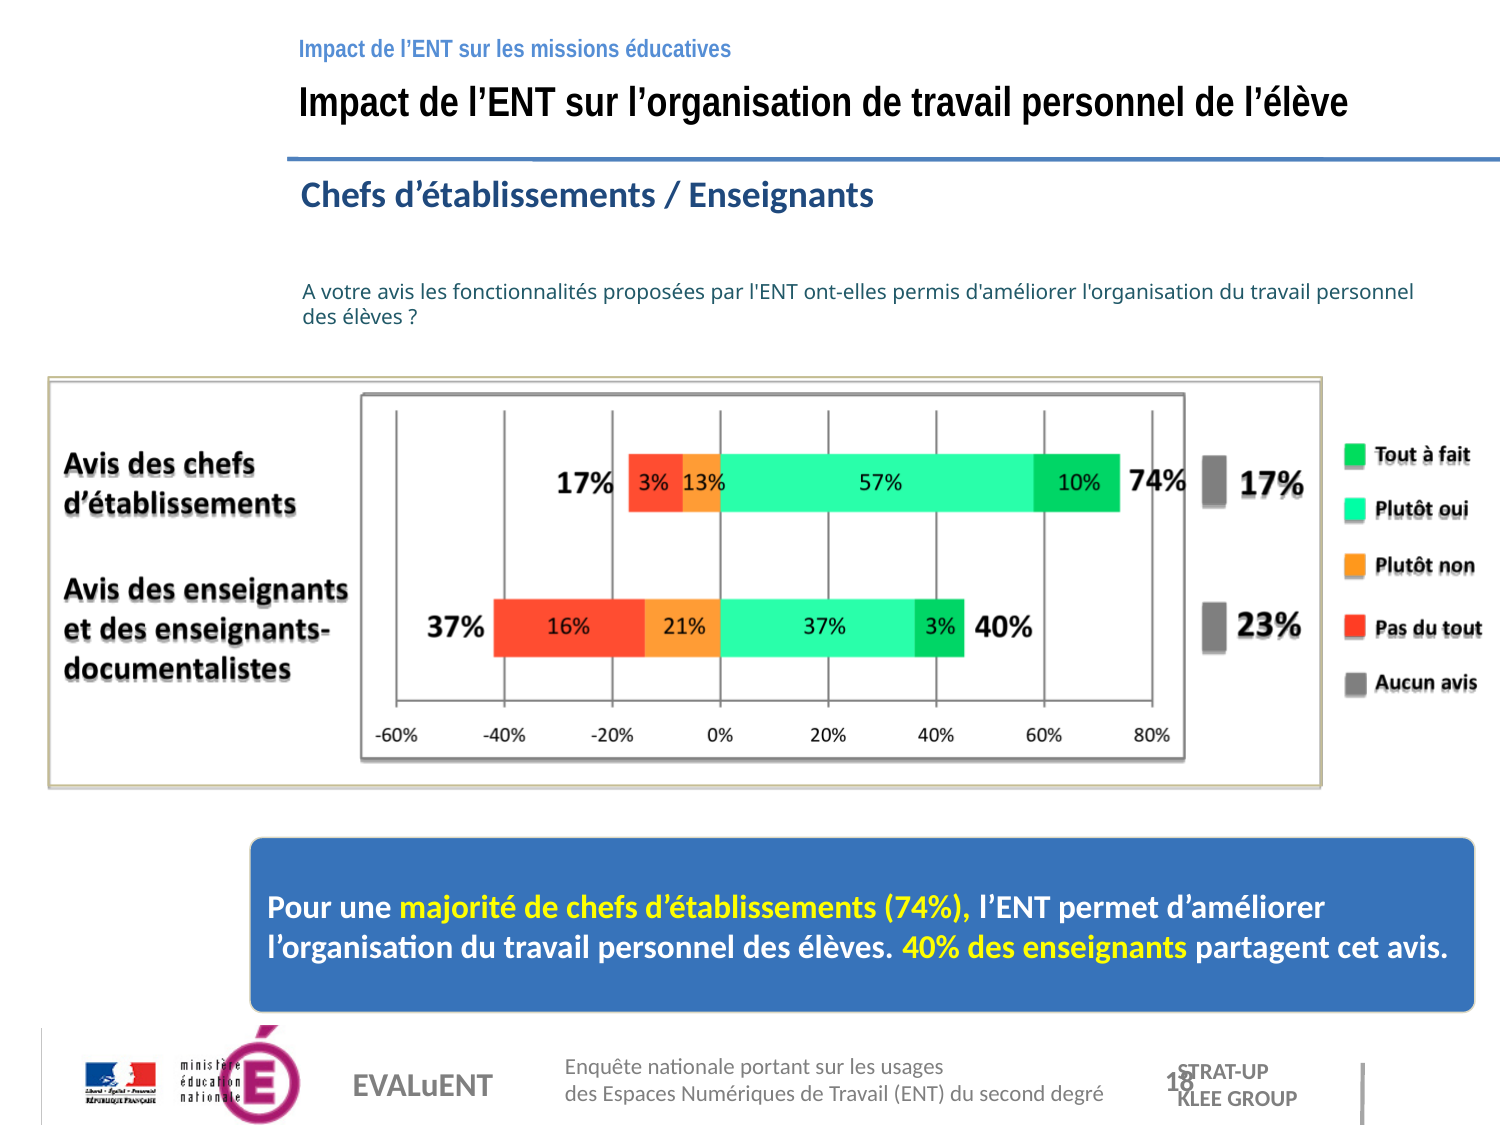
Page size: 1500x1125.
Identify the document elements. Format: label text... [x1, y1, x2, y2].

text_box [1074, 1050, 1426, 1110]
text_box Chefs d’établissements / Enseignants [286, 162, 896, 224]
text_box A votre avis les fonctionnalités proposées par l'ENT ont-elles permis d'améliorer l'organisation du travail personnel des élèves ? [287, 271, 1438, 363]
text_box Pour une majorité de chefs d’établissements (74%), l’ENT permet d’améliorer l’organisation du travail personnel des élèves. 40% des enseignants partagent cet avis. [249, 837, 1475, 1013]
picture [45, 375, 1500, 788]
text_box Impact de l’ENT sur les missions éducatives Impact de l’ENT sur l’organisation de travail personnel de l’élève [284, 25, 1455, 100]
